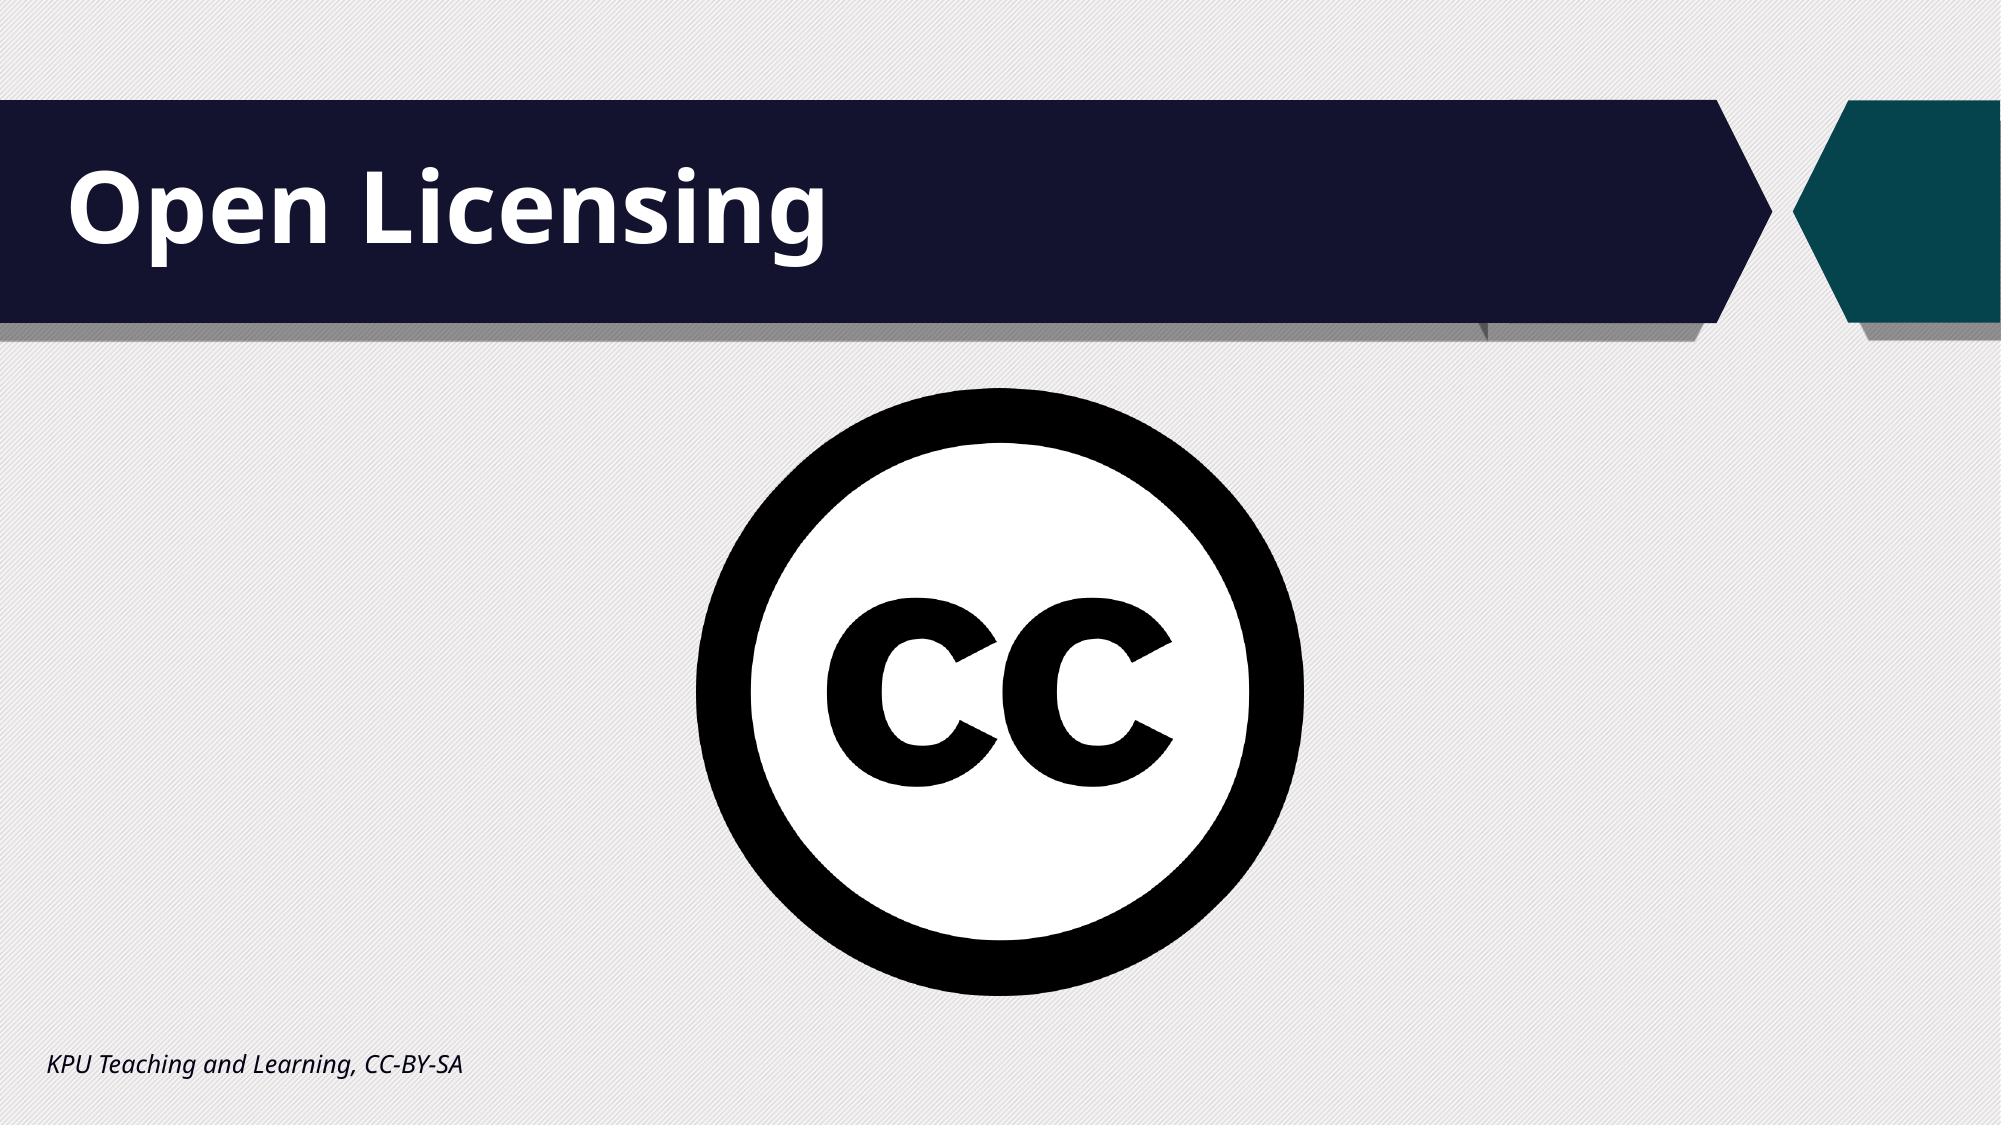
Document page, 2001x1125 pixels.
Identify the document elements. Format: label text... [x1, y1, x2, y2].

title Open Licensing [50, 122, 1689, 300]
picture [694, 388, 1306, 1001]
text_box KPU Teaching and Learning, CC-BY-SA [31, 1033, 1159, 1094]
